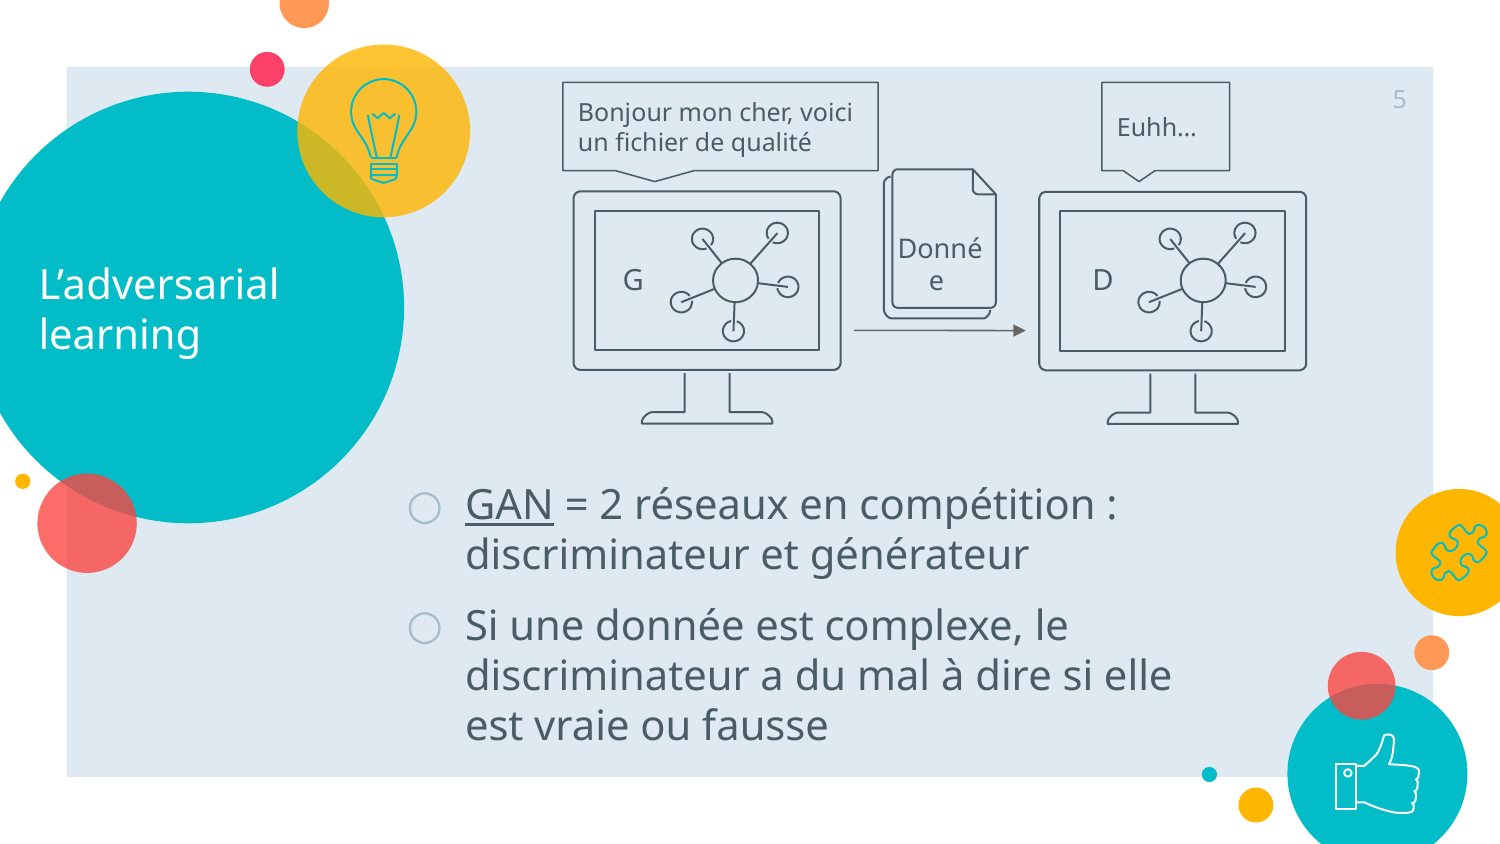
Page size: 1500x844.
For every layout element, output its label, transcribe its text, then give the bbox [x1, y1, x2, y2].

text_box Donnée [876, 216, 1004, 272]
text_box Euhh… [1101, 82, 1230, 182]
slide_number <number> [1331, 68, 1422, 134]
list GAN = 2 réseaux en compétition : discriminateur et générateur Si une donnée est complexe, le discriminateur a du mal à dire si elle est vraie ou fausse [375, 462, 1244, 754]
title L’adversarial learning [23, 91, 375, 524]
text_box D [1077, 245, 1139, 319]
text_box G [607, 245, 669, 319]
text_box Bonjour mon cher, voici un fichier de qualité [562, 82, 879, 182]
